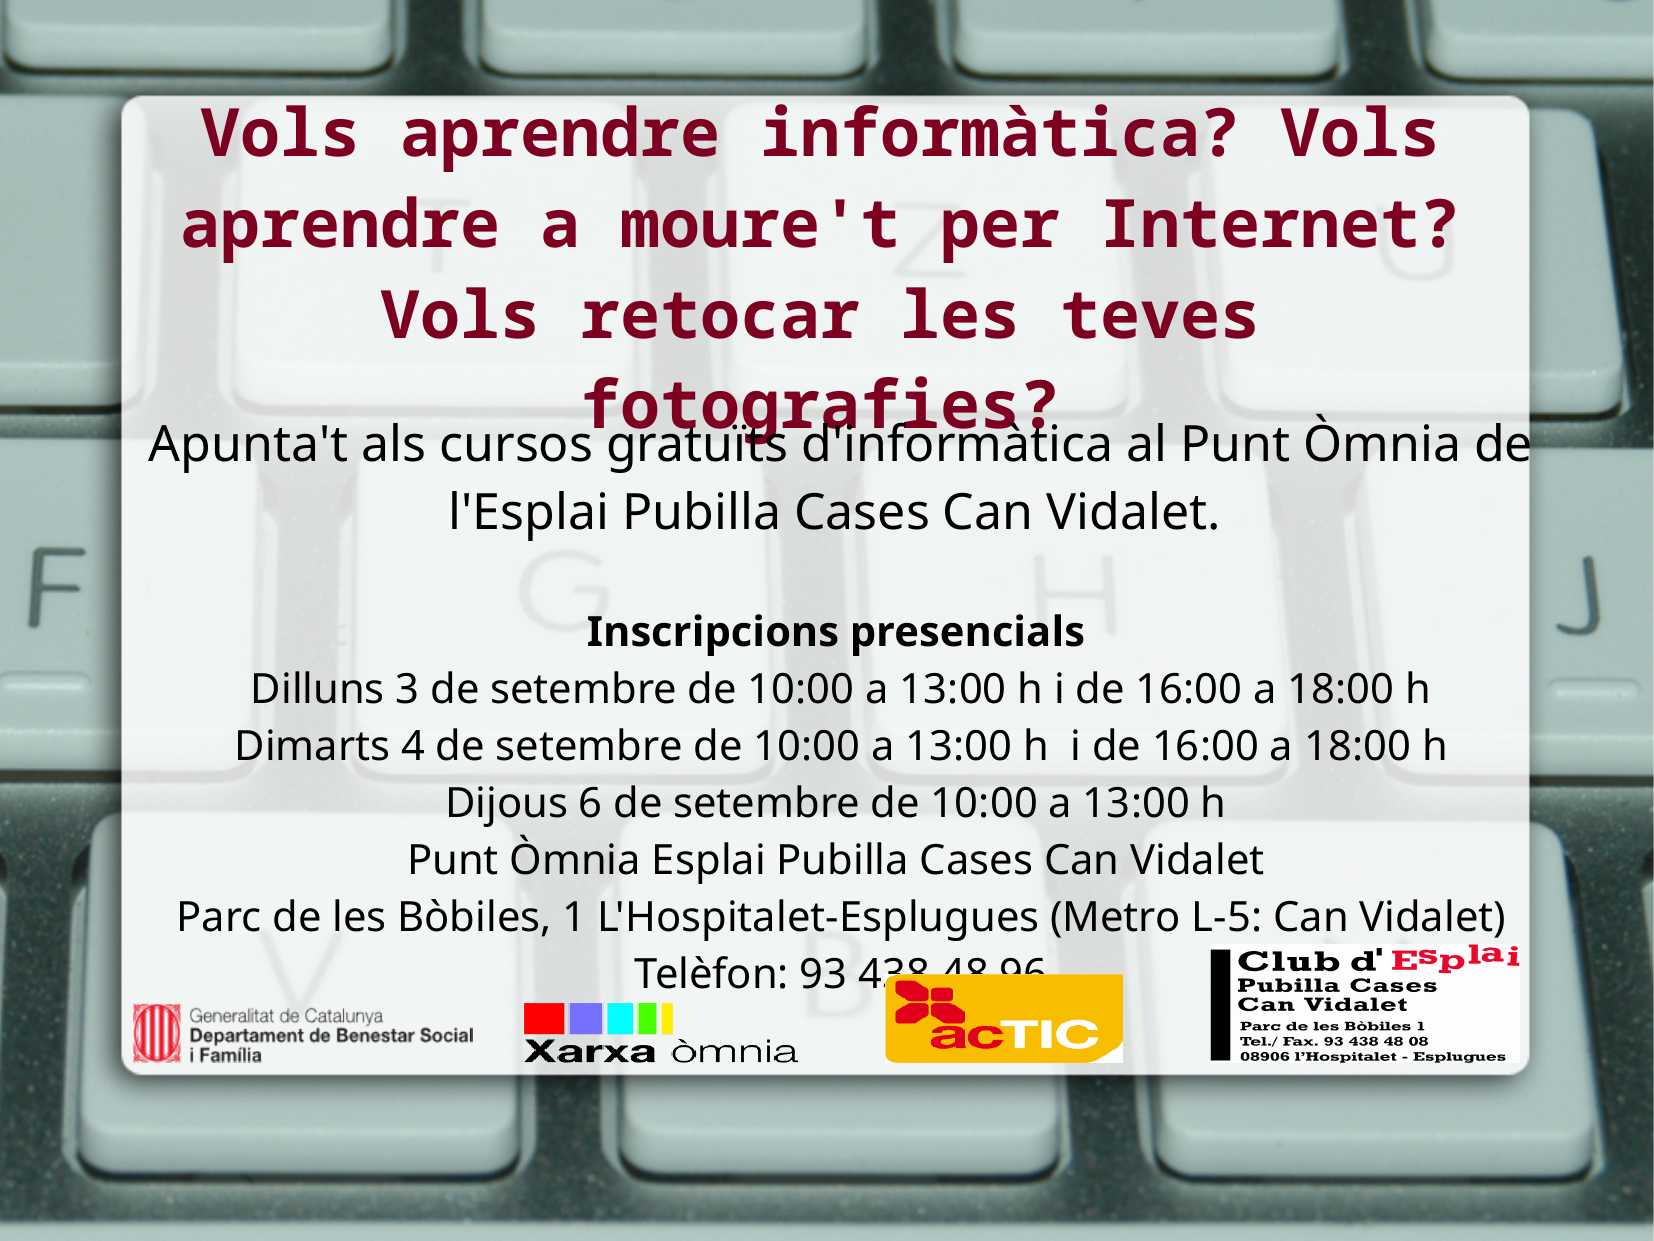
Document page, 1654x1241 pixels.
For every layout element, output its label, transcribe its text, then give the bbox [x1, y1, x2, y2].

subtitle Apunta't als cursos gratuïts d'informàtica al Punt Òmnia de l'Esplai Pubilla Cases Can Vidalet. Inscripcions presencials Dilluns 3 de setembre de 10:00 a 13:00 h i de 16:00 a 18:00 h Dimarts 4 de setembre de 10:00 a 13:00 h i de 16:00 a 18:00 h Dijous 6 de setembre de 10:00 a 13:00 h Punt Òmnia Esplai Pubilla Cases Can Vidalet Parc de les Bòbiles, 1 L'Hospitalet-Esplugues (Metro L-5: Can Vidalet) Telèfon: 93 438 48 96 [147, 79, 1536, 1241]
title Vols aprendre informàtica? Vols aprendre a moure't per Internet? Vols retocar les teves fotografies? [135, 31, 1506, 411]
picture [524, 1003, 798, 1063]
picture [1210, 944, 1520, 1063]
picture [0, 0, 1654, 1241]
picture [885, 974, 1123, 1063]
